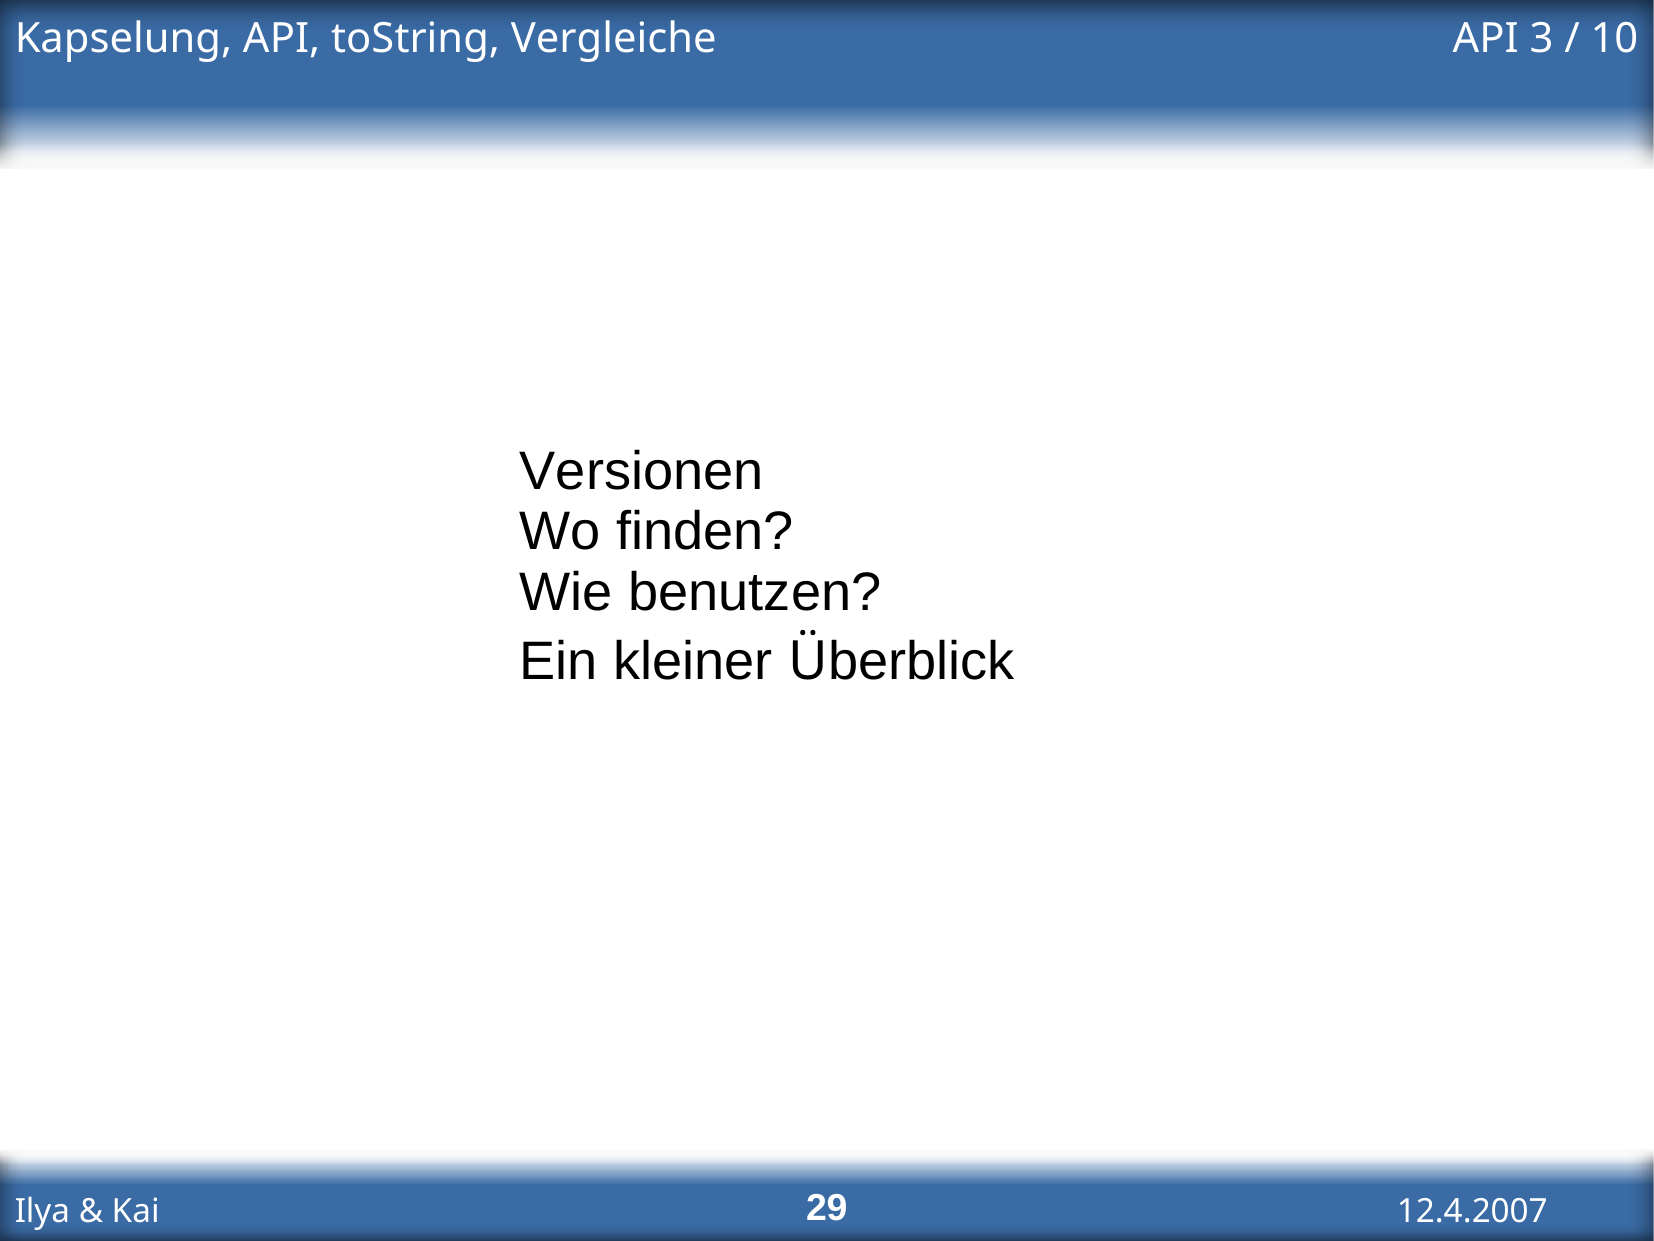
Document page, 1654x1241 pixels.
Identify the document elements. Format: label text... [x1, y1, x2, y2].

picture [0, 1149, 1654, 1241]
text_box Versionen Wo finden? Wie benutzen? Ein kleiner Überblick [490, 432, 1107, 723]
text_box API 3 / 10 [1226, 0, 1654, 73]
picture [0, 0, 1654, 169]
